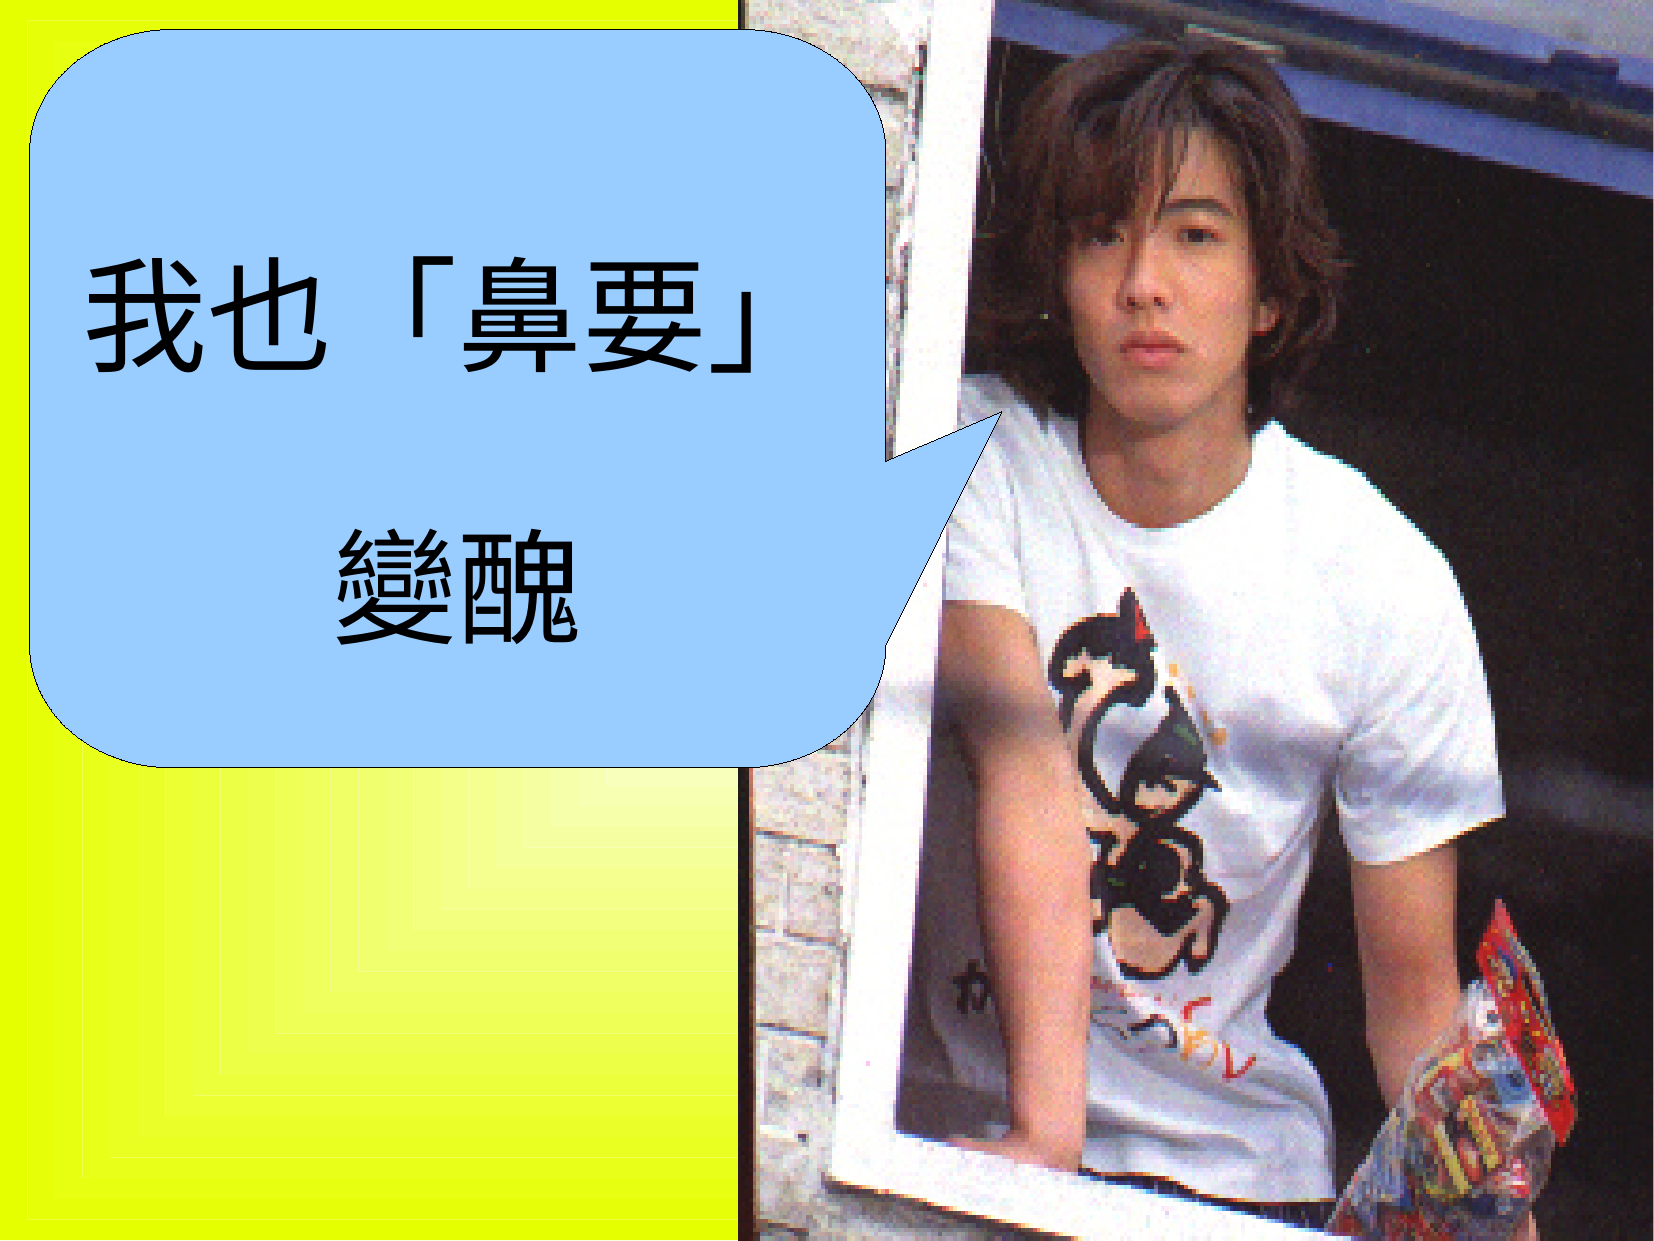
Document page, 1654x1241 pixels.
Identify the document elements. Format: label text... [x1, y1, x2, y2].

text_box 我也「鼻要」 變醜 [29, 29, 1002, 768]
picture [738, 0, 1654, 1241]
